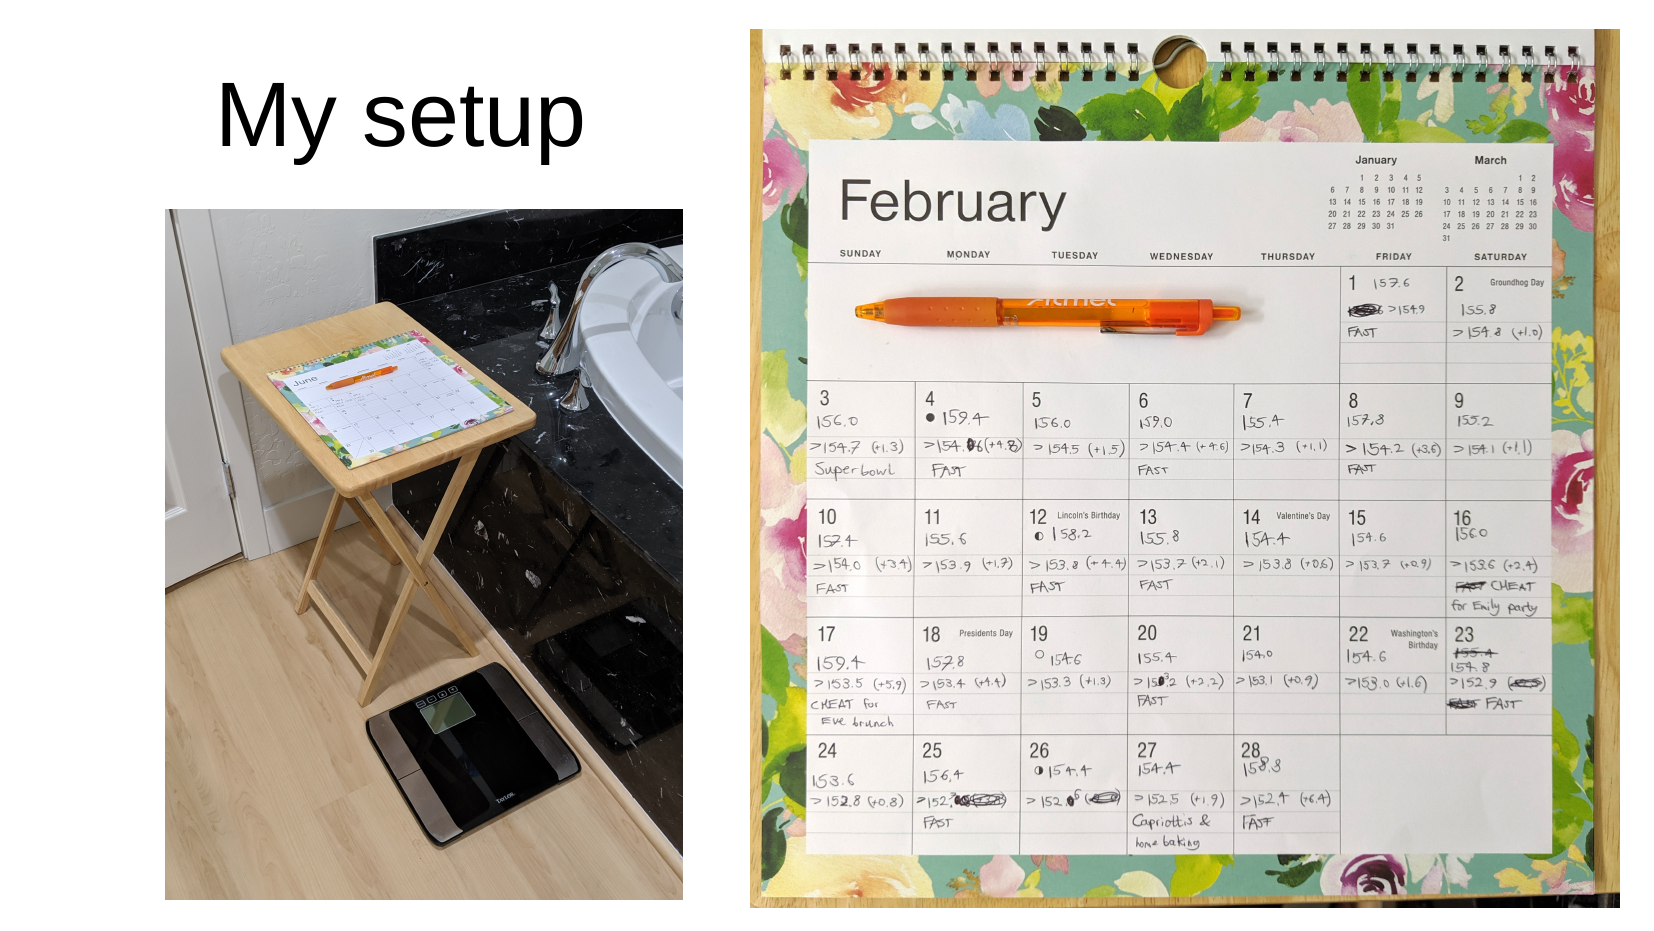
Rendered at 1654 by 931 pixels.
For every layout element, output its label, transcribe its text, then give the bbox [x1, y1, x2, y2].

picture [750, 29, 1620, 908]
picture [165, 209, 683, 901]
title My setup [82, 37, 721, 193]
